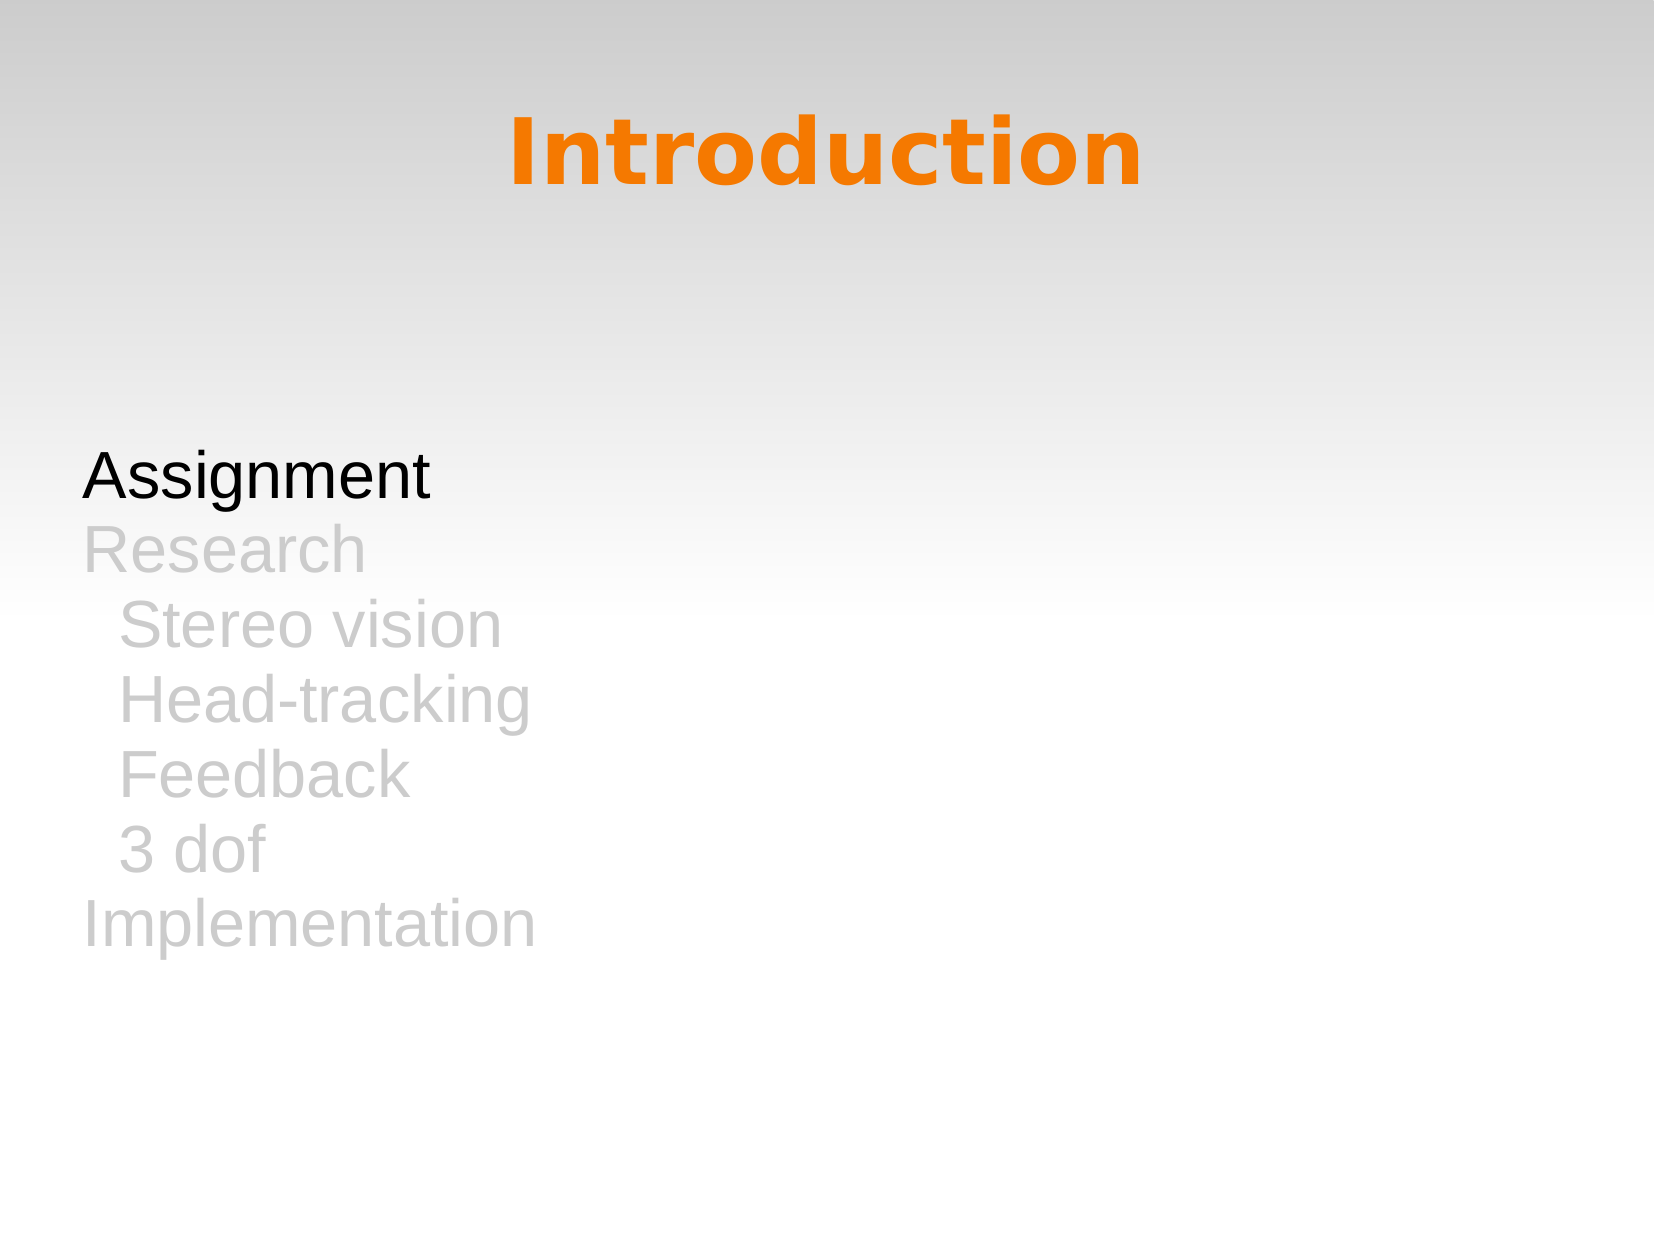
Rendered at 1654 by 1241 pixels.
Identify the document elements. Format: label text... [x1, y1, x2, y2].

subtitle Assignment Research Stereo vision Head-tracking Feedback 3 dof Implementation [82, 297, 1571, 1102]
title Introduction [82, 56, 1571, 250]
